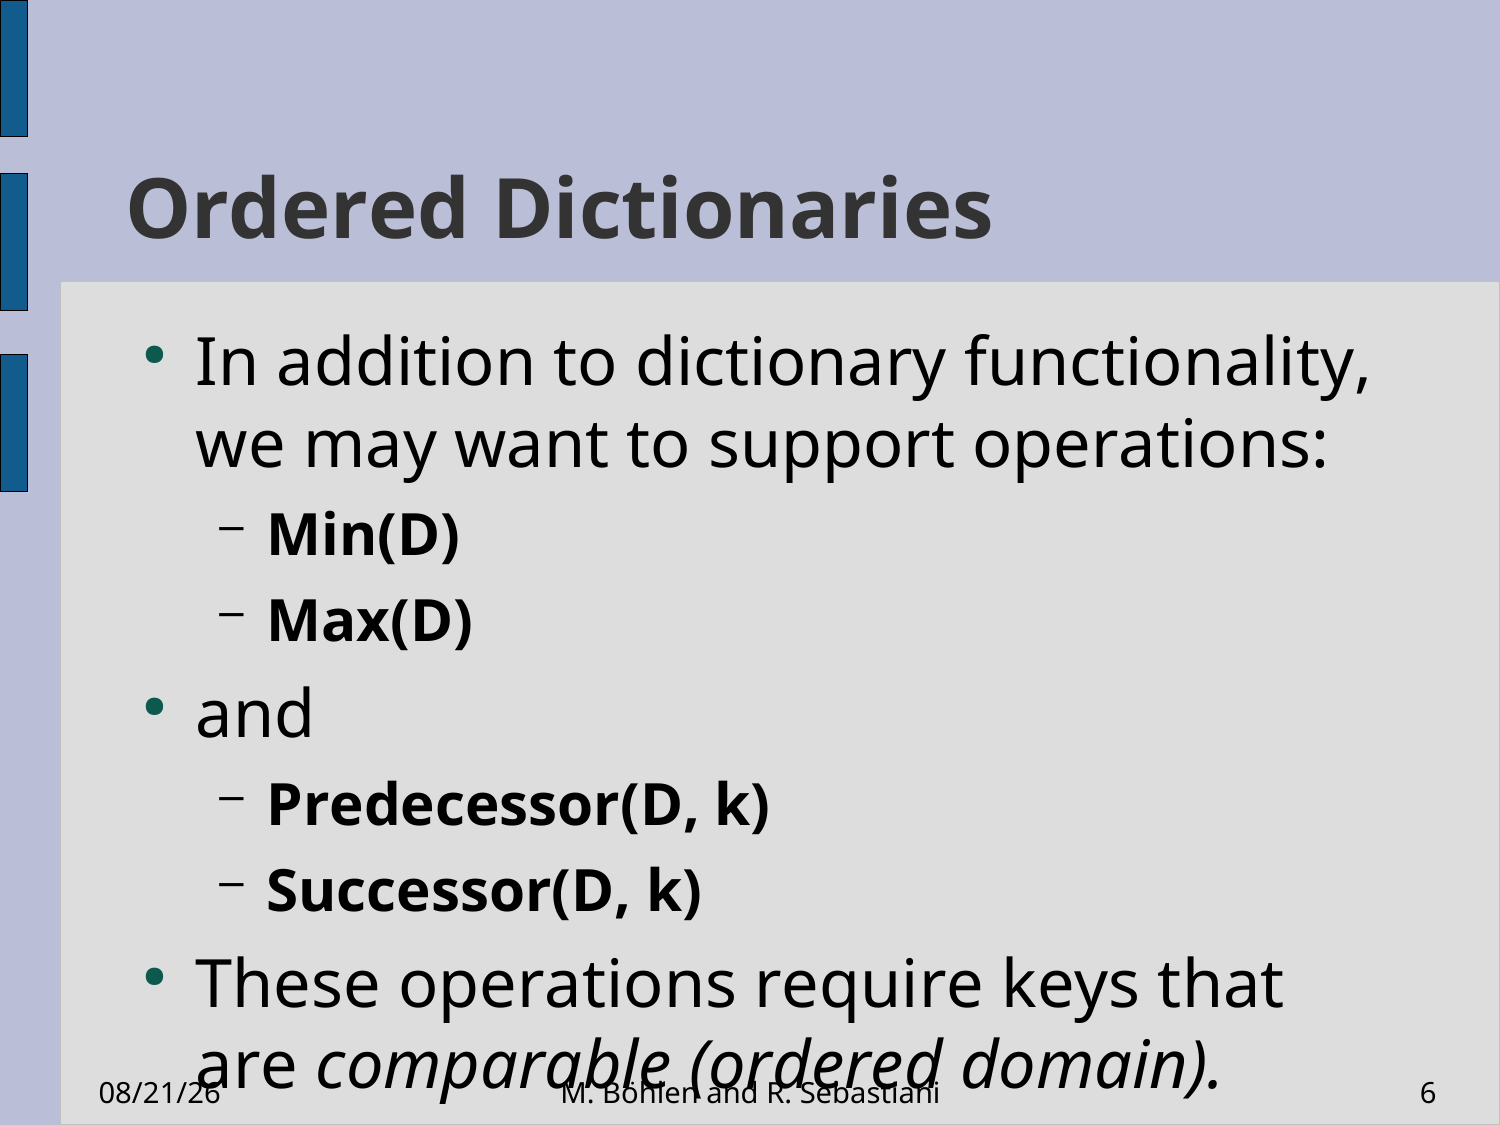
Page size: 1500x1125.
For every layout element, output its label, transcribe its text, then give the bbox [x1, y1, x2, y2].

title Ordered Dictionaries [110, 67, 1392, 271]
list In addition to dictionary functionality, we may want to support operations: Min(D) Max(D) and Predecessor(D, k) Successor(D, k) These operations require keys that are comparable (ordered domain). [110, 312, 1392, 1043]
